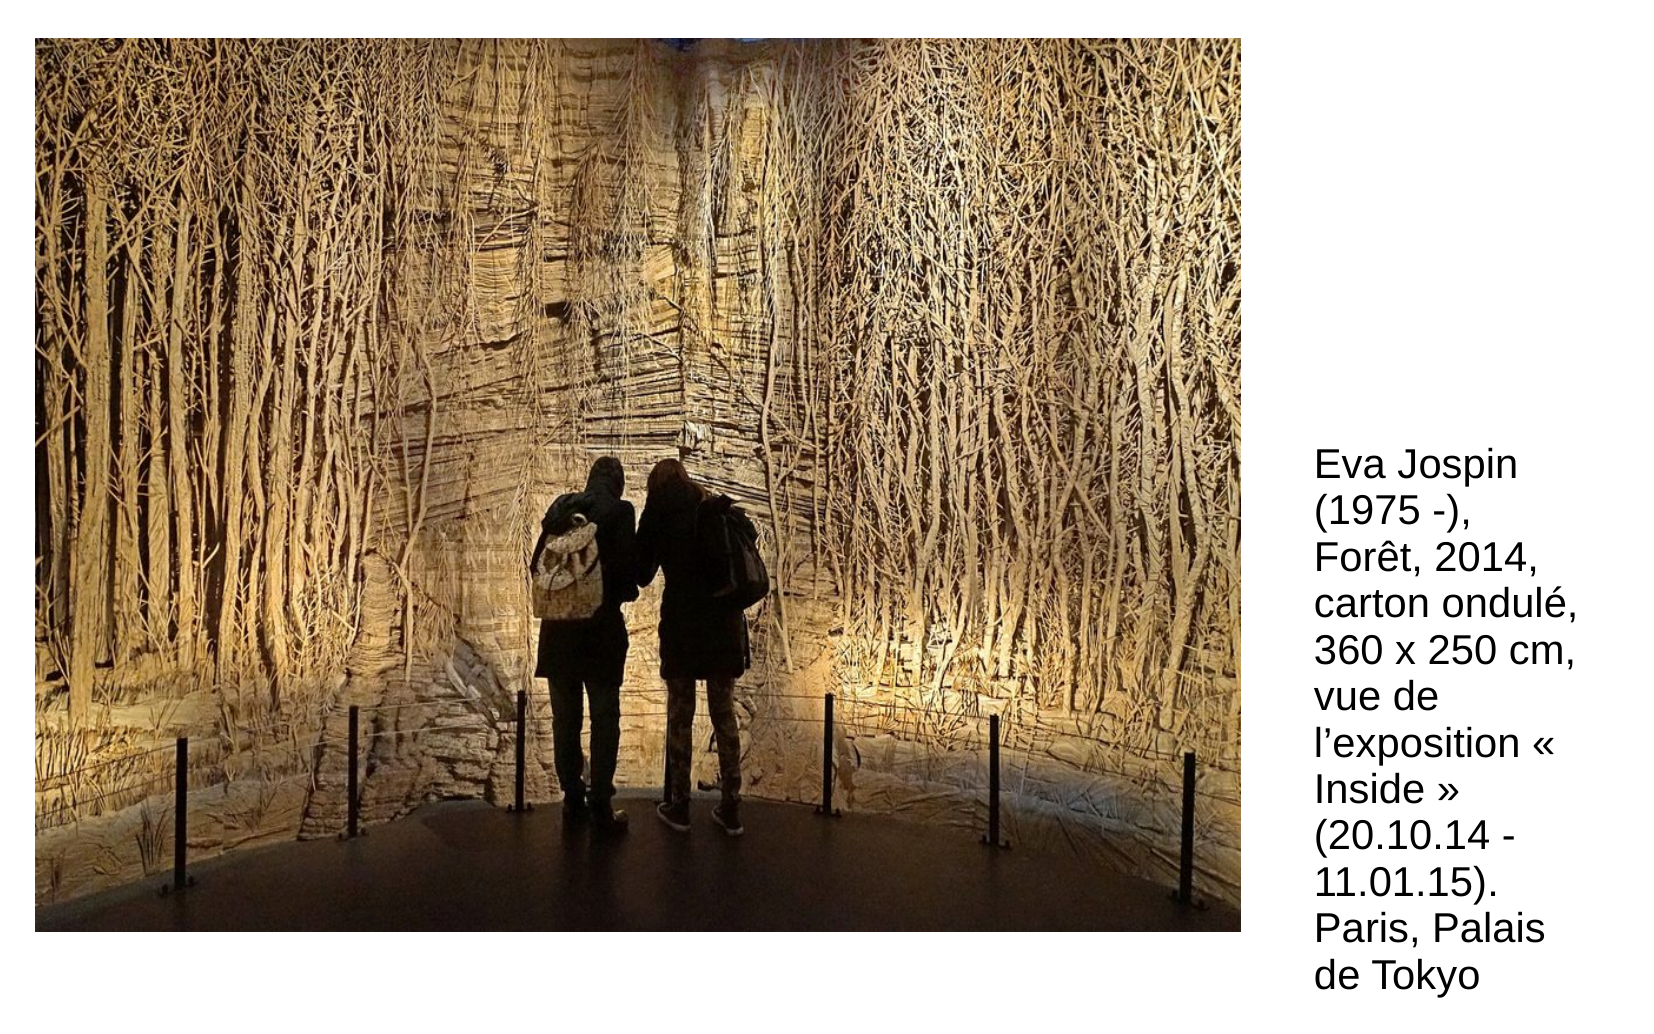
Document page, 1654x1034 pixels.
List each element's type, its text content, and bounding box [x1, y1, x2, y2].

picture [35, 38, 1241, 932]
text_box Eva Jospin (1975 -), Forêt, 2014, carton ondulé, 360 x 250 cm, vue de l’exposition « Inside » (20.10.14 - 11.01.15). Paris, Palais de Tokyo [1299, 433, 1608, 1006]
